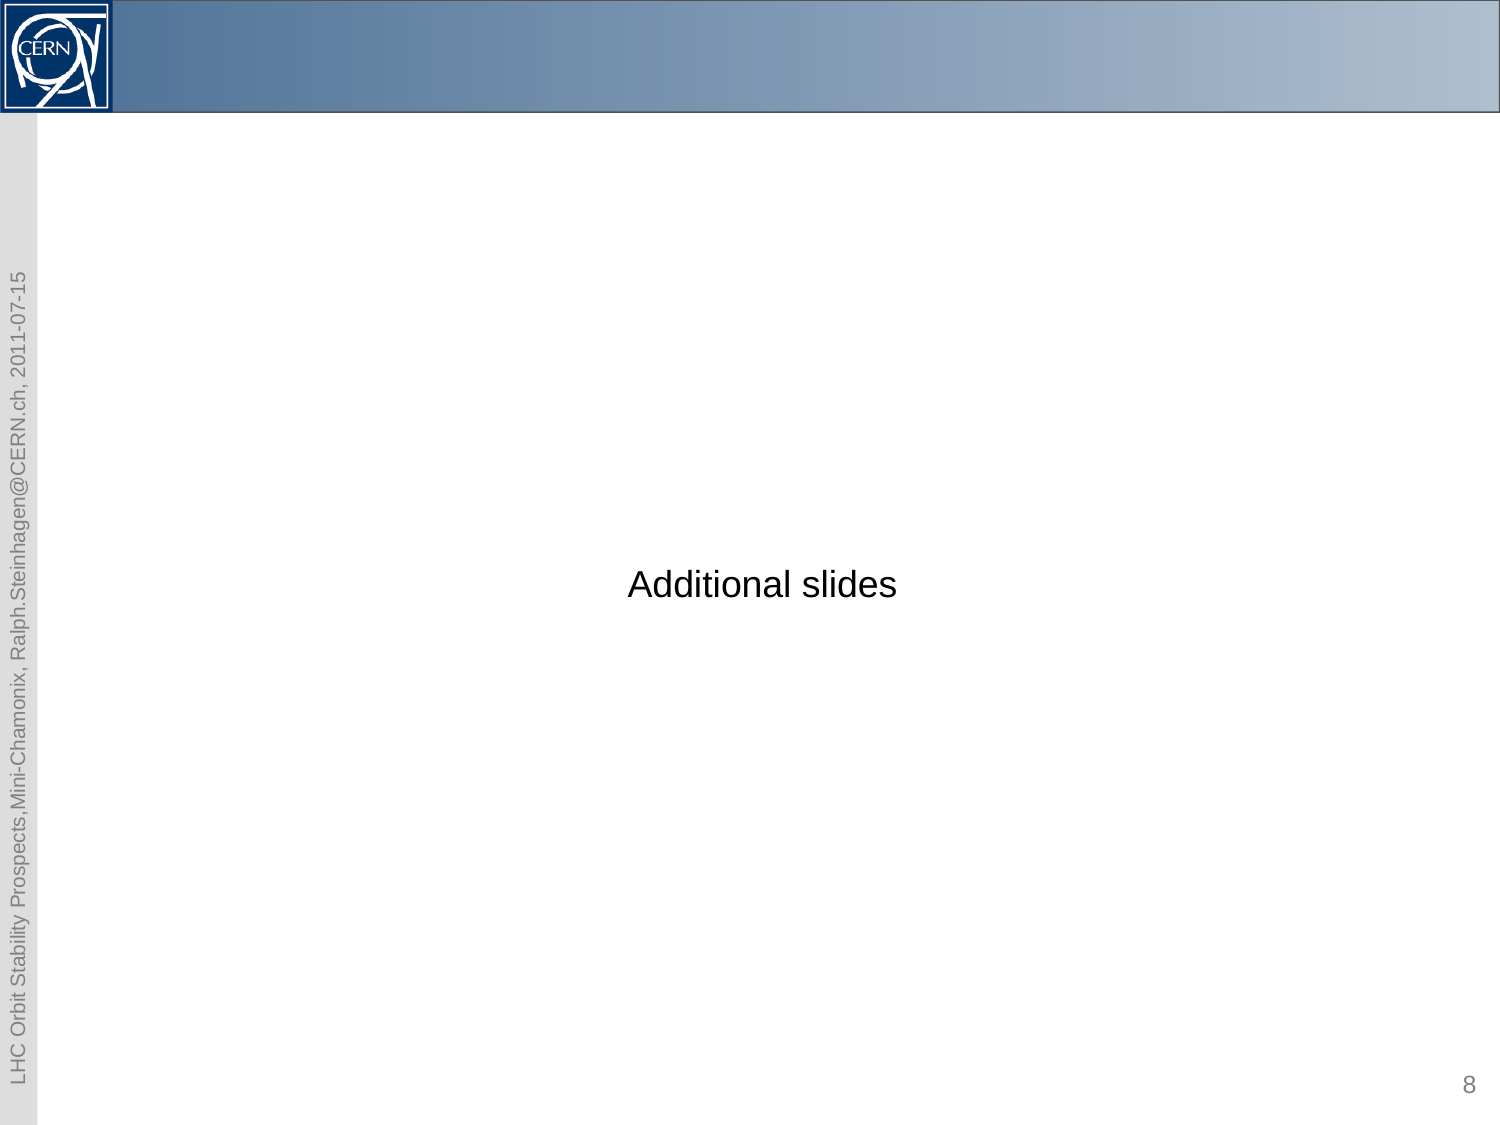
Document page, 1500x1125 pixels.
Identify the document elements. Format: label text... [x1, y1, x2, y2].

subtitle Additional slides [87, 137, 1438, 1030]
picture [0, 0, 113, 113]
